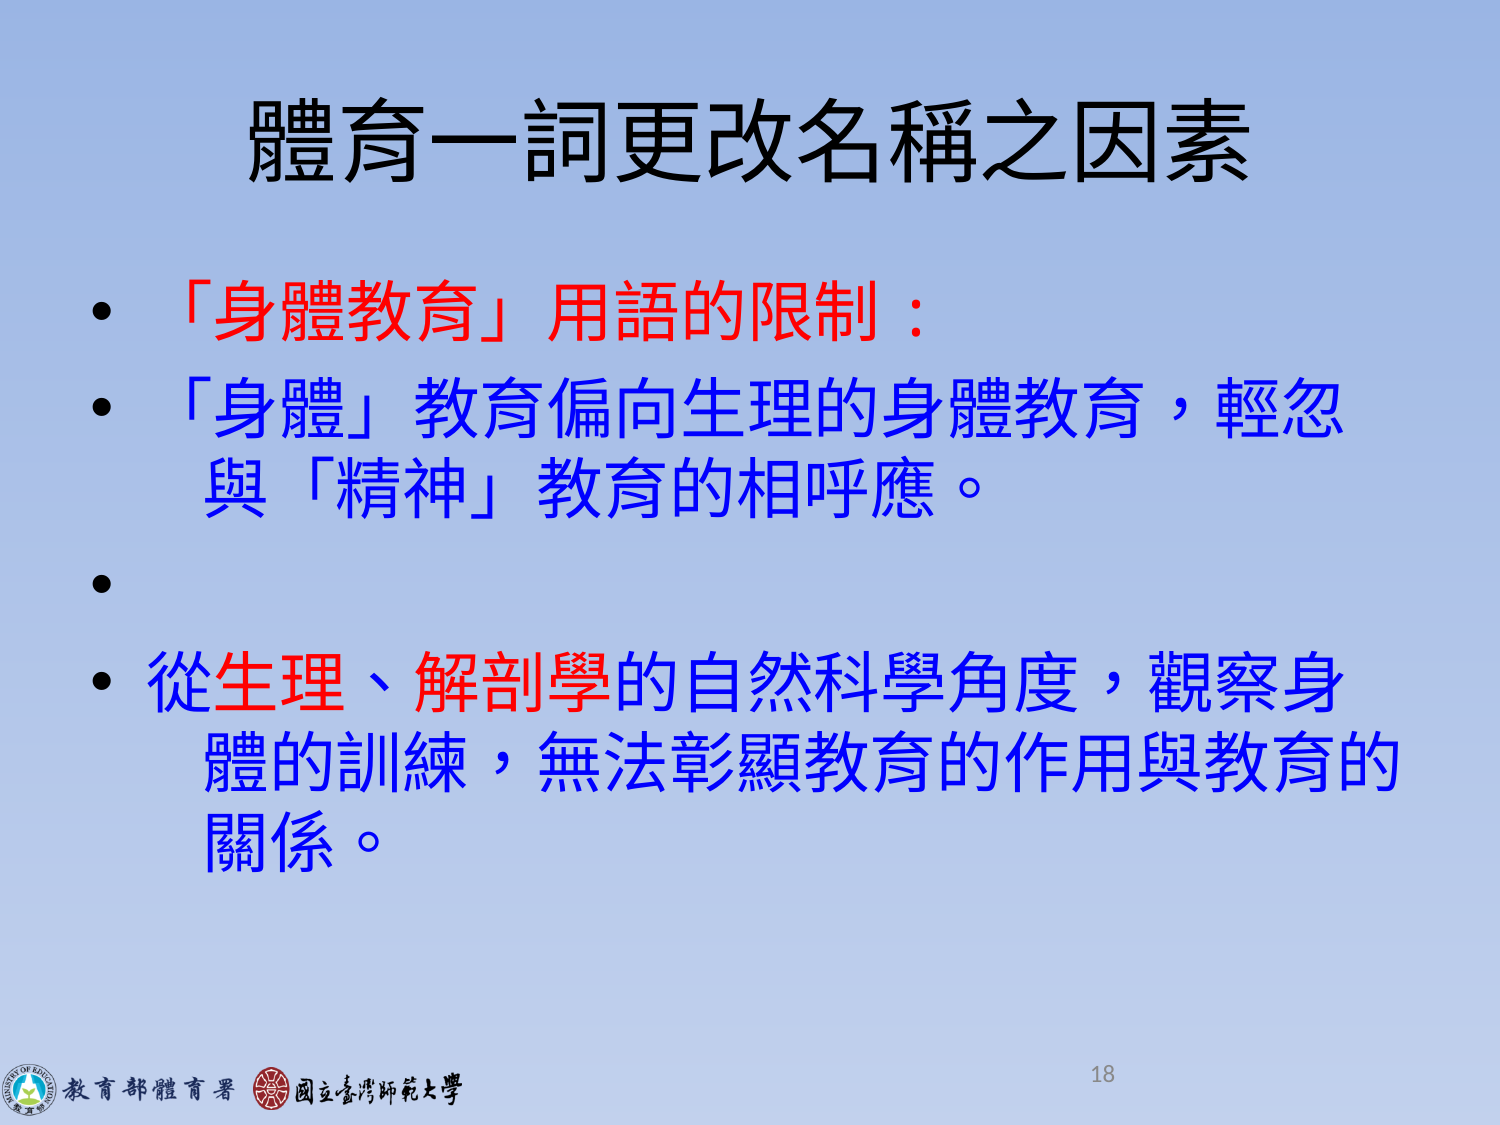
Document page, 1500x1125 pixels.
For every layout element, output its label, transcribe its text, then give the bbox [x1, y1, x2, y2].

text_box [1074, 1042, 1426, 1103]
list 「身體教育」用語的限制: 「身體」教育偏向生理的身體教育，輕忽與「精神」教育的相呼應。 從生理、解剖學的自然科學角度，觀察身體的訓練，無法彰顯教育的作用與教育的關係。 [75, 262, 1426, 1005]
title 體育一詞更改名稱之因素 [75, 45, 1426, 233]
